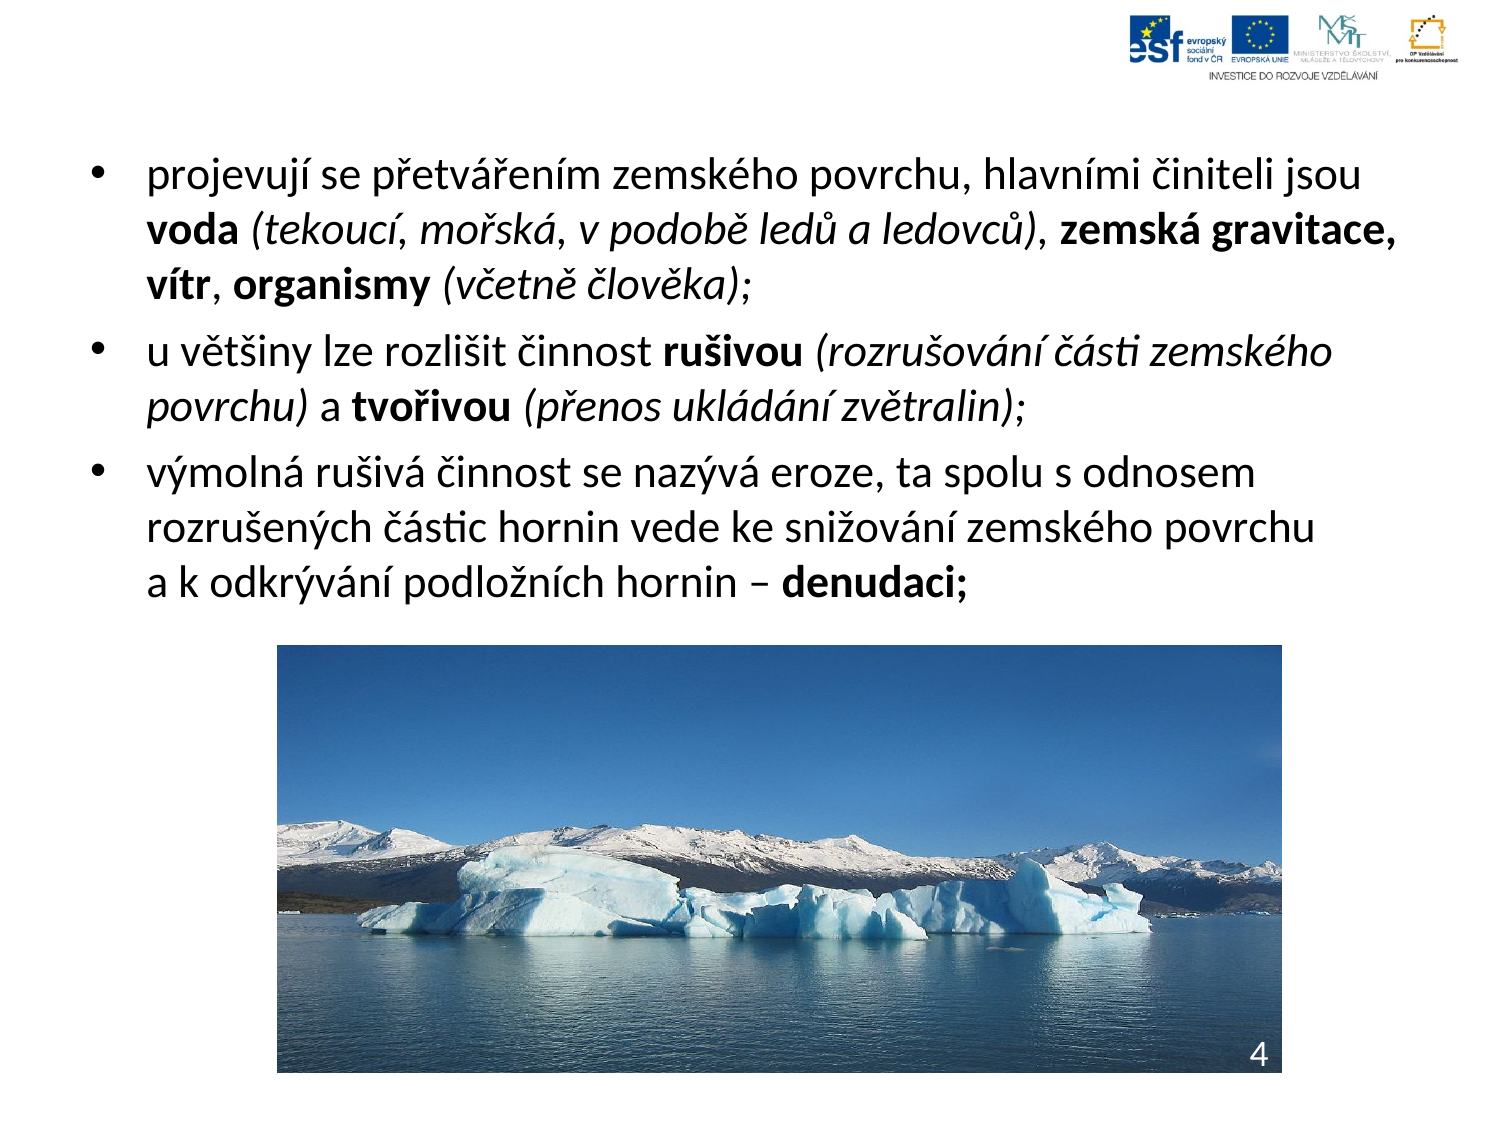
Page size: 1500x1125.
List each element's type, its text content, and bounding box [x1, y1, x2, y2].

picture [1116, 0, 1467, 90]
text_box 4 [1234, 1021, 1294, 1083]
picture [277, 645, 1282, 1073]
list projevují se přetvářením zemského povrchu, hlavními činiteli jsou voda (tekoucí, mořská, v podobě ledů a ledovců), zemská gravitace, vítr, organismy (včetně člověka); u většiny lze rozlišit činnost rušivou (rozrušování části zemského povrchu) a tvořivou (přenos ukládání zvětralin); výmolná rušivá činnost se nazývá eroze, ta spolu s odnosem rozrušených částic hornin vede ke snižování zemského povrchu a k odkrývání podložních hornin – denudaci; [75, 136, 1426, 1044]
